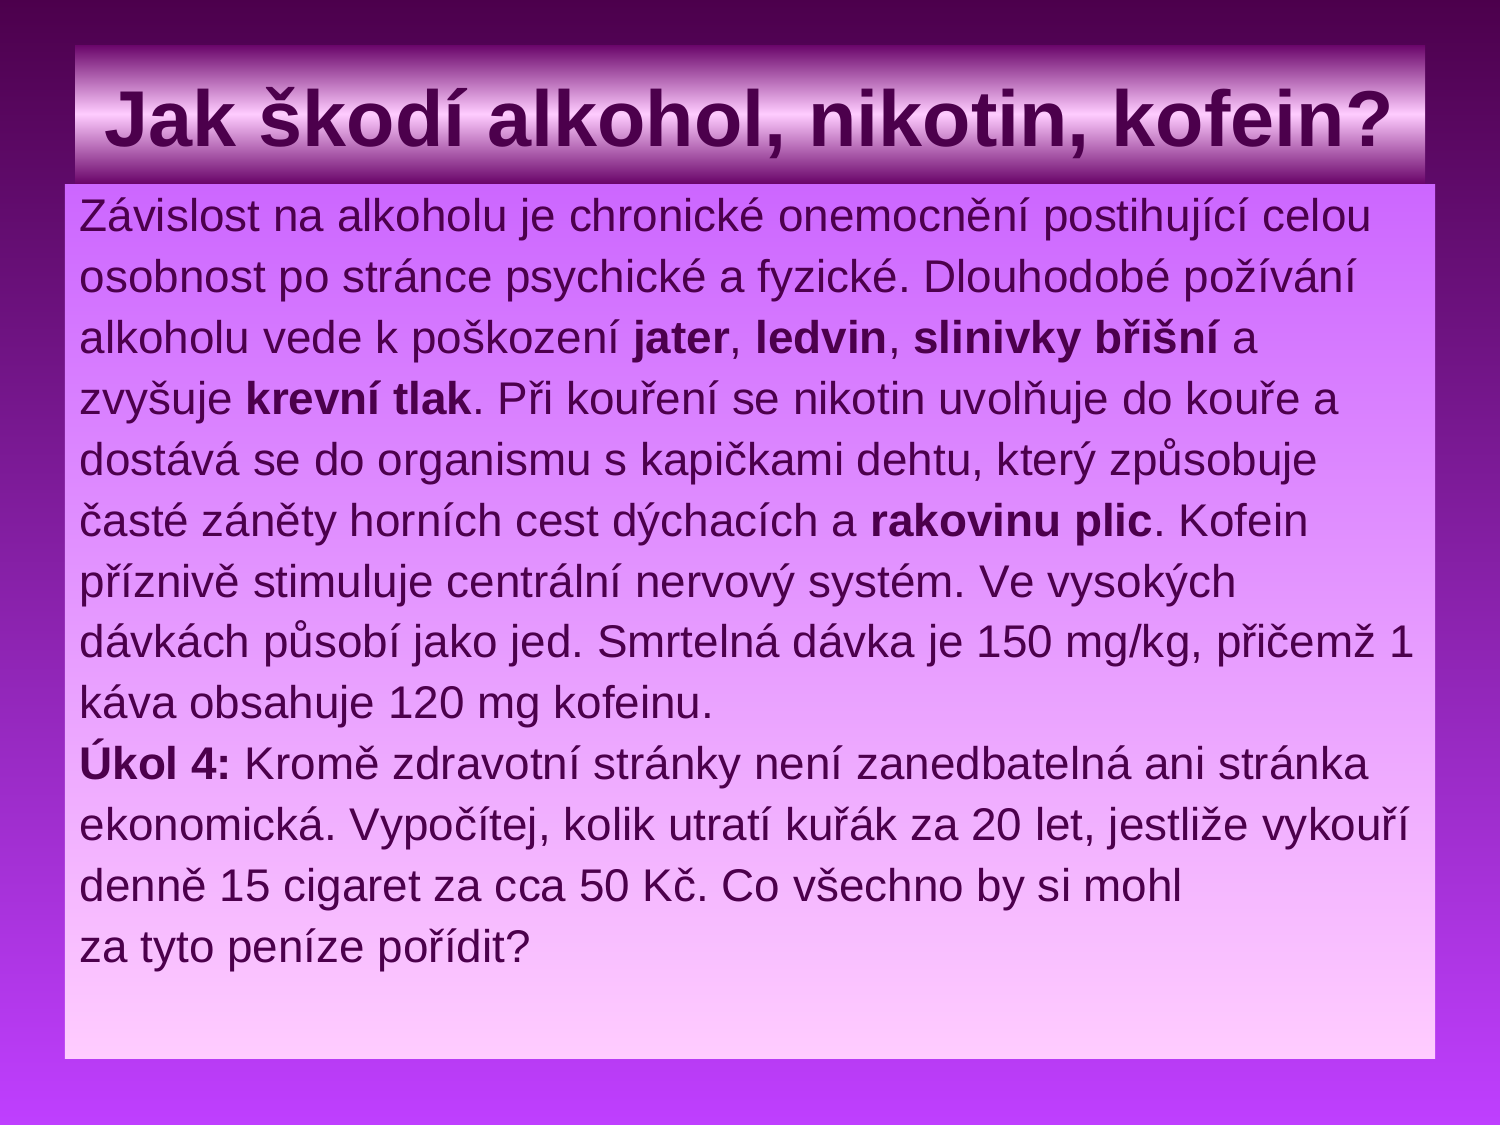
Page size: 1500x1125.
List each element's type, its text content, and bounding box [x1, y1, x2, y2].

title Jak škodí alkohol, nikotin, kofein? [75, 45, 1426, 184]
list Závislost na alkoholu je chronické onemocnění postihující celou osobnost po stránce psychické a fyzické. Dlouhodobé požívání alkoholu vede k poškození jater, ledvin, slinivky břišní a zvyšuje krevní tlak. Při kouření se nikotin uvolňuje do kouře a dostává se do organismu s kapičkami dehtu, který způsobuje časté záněty horních cest dýchacích a rakovinu plic. Kofein příznivě stimuluje centrální nervový systém. Ve vysokých dávkách působí jako jed. Smrtelná dávka je 150 mg/kg, přičemž 1 káva obsahuje 120 mg kofeinu. Úkol 4: Kromě zdravotní stránky není zanedbatelná ani stránka ekonomická. Vypočítej, kolik utratí kuřák za 20 let, jestliže vykouří denně 15 cigaret za cca 50 Kč. Co všechno by si mohl za tyto peníze pořídit? [64, 184, 1436, 1059]
